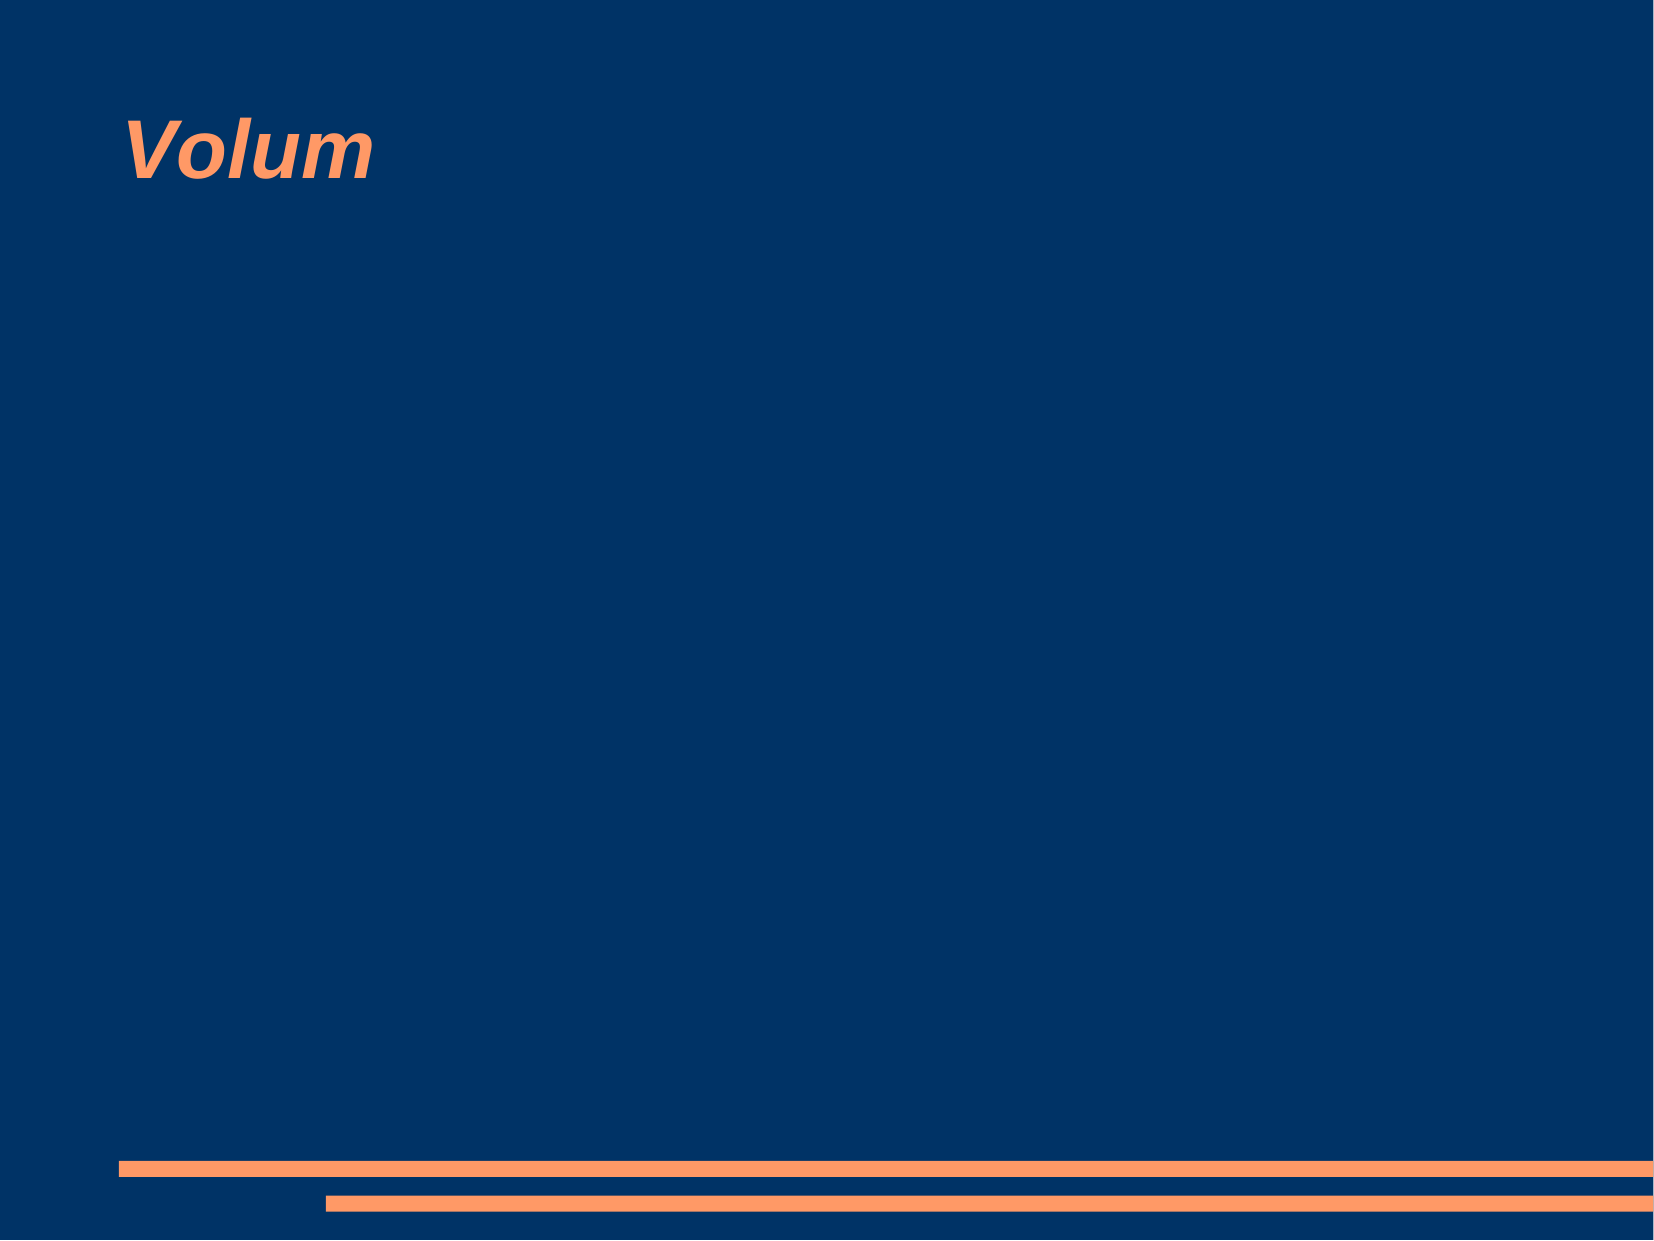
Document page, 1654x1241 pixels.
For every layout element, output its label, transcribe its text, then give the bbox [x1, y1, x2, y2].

title Volum [121, 46, 1534, 254]
